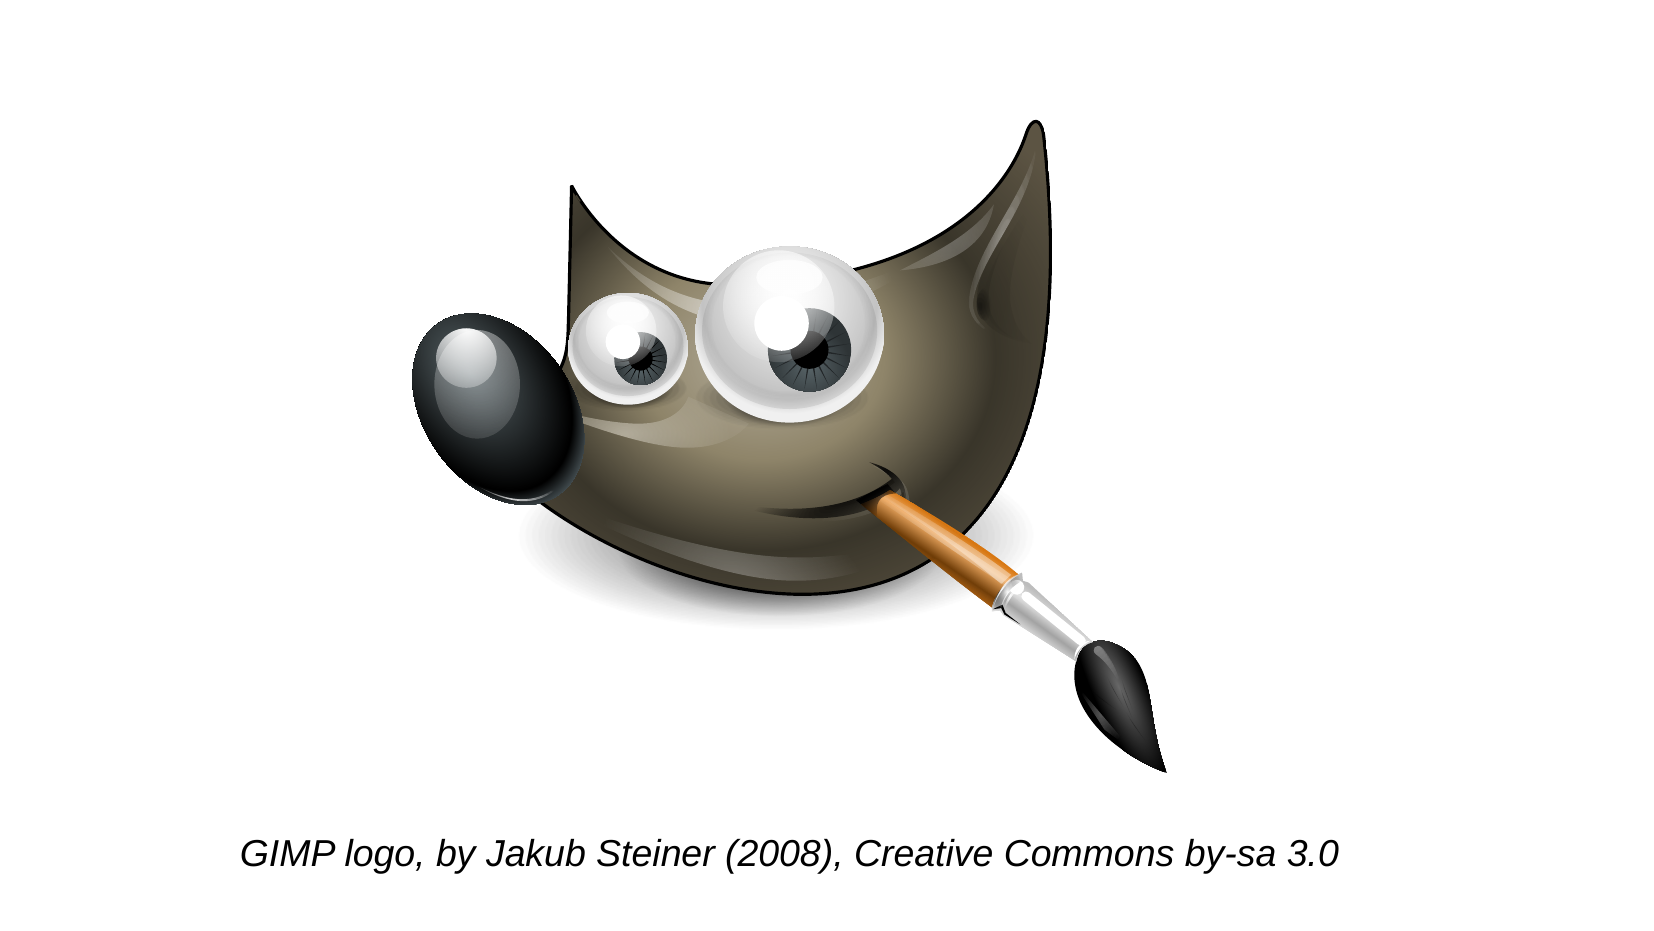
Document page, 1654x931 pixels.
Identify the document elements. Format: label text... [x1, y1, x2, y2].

picture [412, 78, 1179, 845]
text_box GIMP logo, by Jakub Steiner (2008), Creative Commons by-sa 3.0 [225, 825, 1356, 882]
